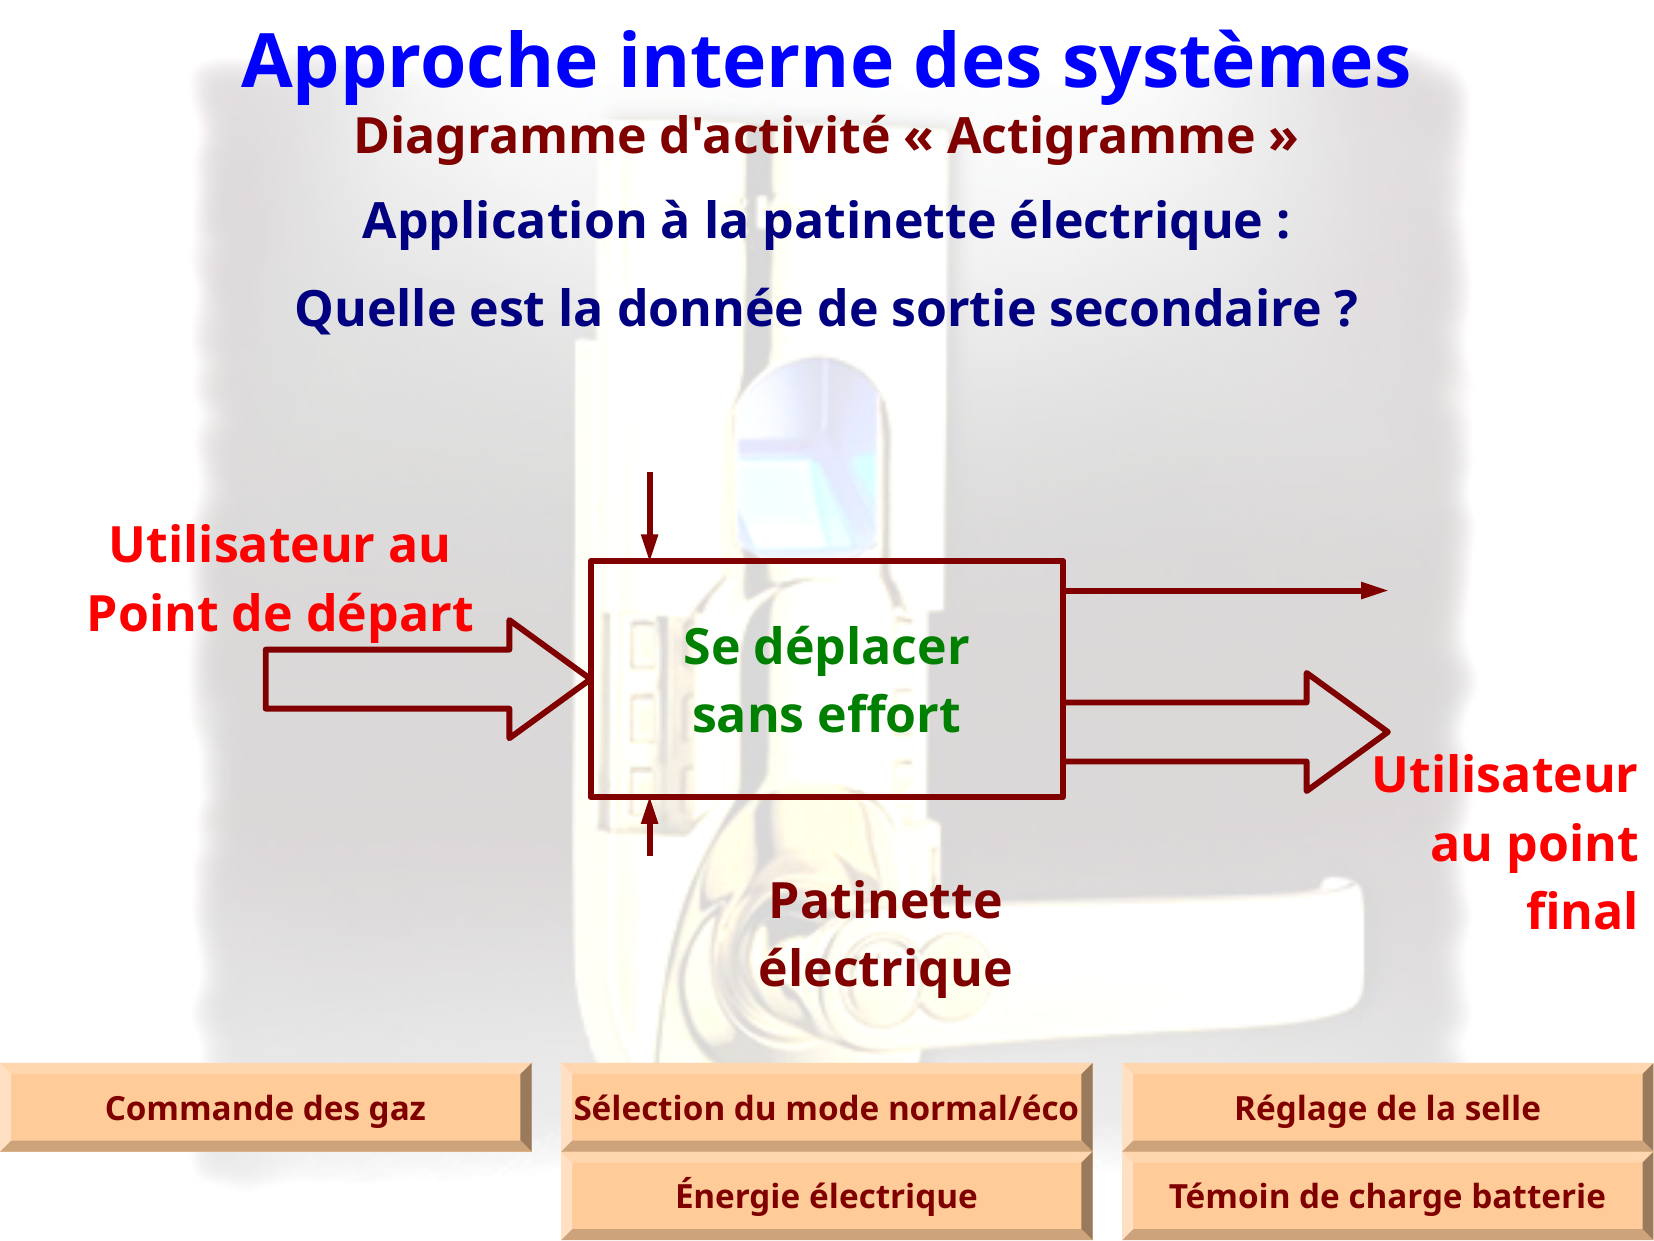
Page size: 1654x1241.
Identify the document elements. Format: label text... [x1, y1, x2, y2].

text_box Matière d’œuvre sortante [1124, 1152, 1652, 1163]
text_box Sélection du mode normal/éco [573, 1075, 1081, 1140]
text_box Utilisateur au Point de départ [0, 502, 562, 656]
text_box Témoin de charge batterie [1134, 1163, 1642, 1229]
text_box Quelle est la donnée de sortie secondaire ? [0, 265, 1654, 351]
text_box Utilisateur au point final [1299, 732, 1654, 886]
text_box Utilisateur au Point de départ [269, 628, 552, 656]
text_box Patinette électrique [620, 854, 1152, 946]
text_box Application à la patinette électrique : [0, 178, 1654, 262]
text_box Commande des gaz [12, 1075, 520, 1140]
text_box Utilisateur au point final [1299, 732, 1381, 784]
text_box Réglage de la selle [1134, 1075, 1642, 1140]
text_box Énergie électrique [573, 1163, 1081, 1229]
text_box Se déplacer sans effort [590, 561, 1063, 798]
text_box Diagramme d'activité « Actigramme » [0, 92, 1654, 178]
